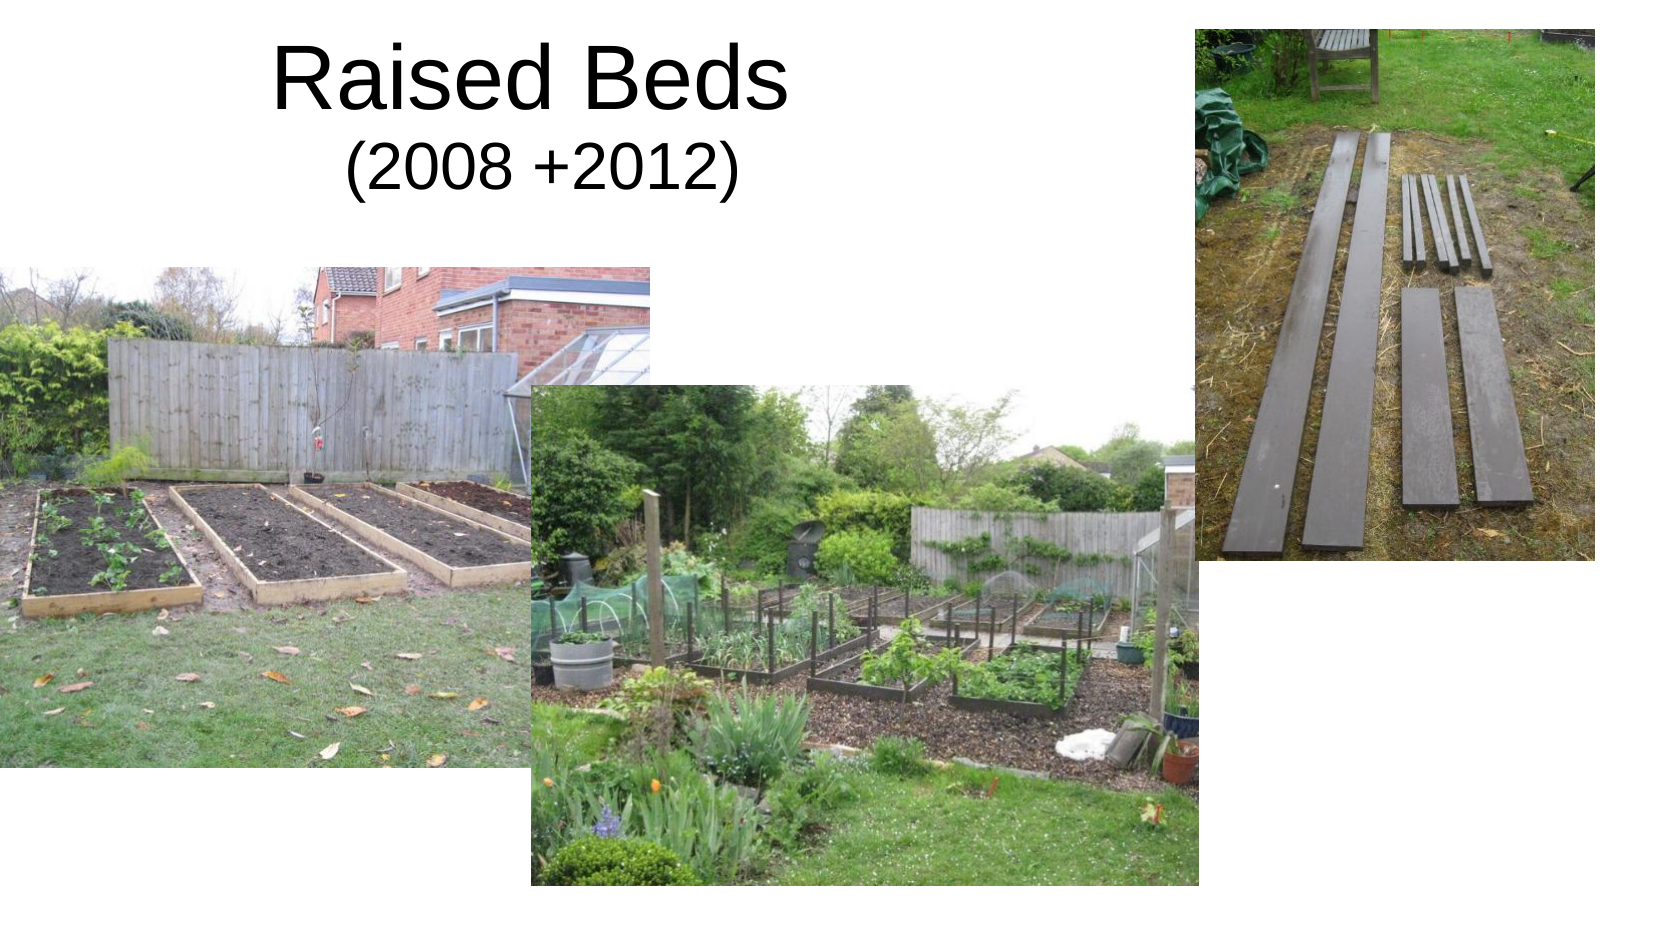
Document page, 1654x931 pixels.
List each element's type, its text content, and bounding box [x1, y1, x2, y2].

picture [0, 29, 1595, 886]
title Raised Beds (2008 +2012) [82, 12, 1004, 218]
